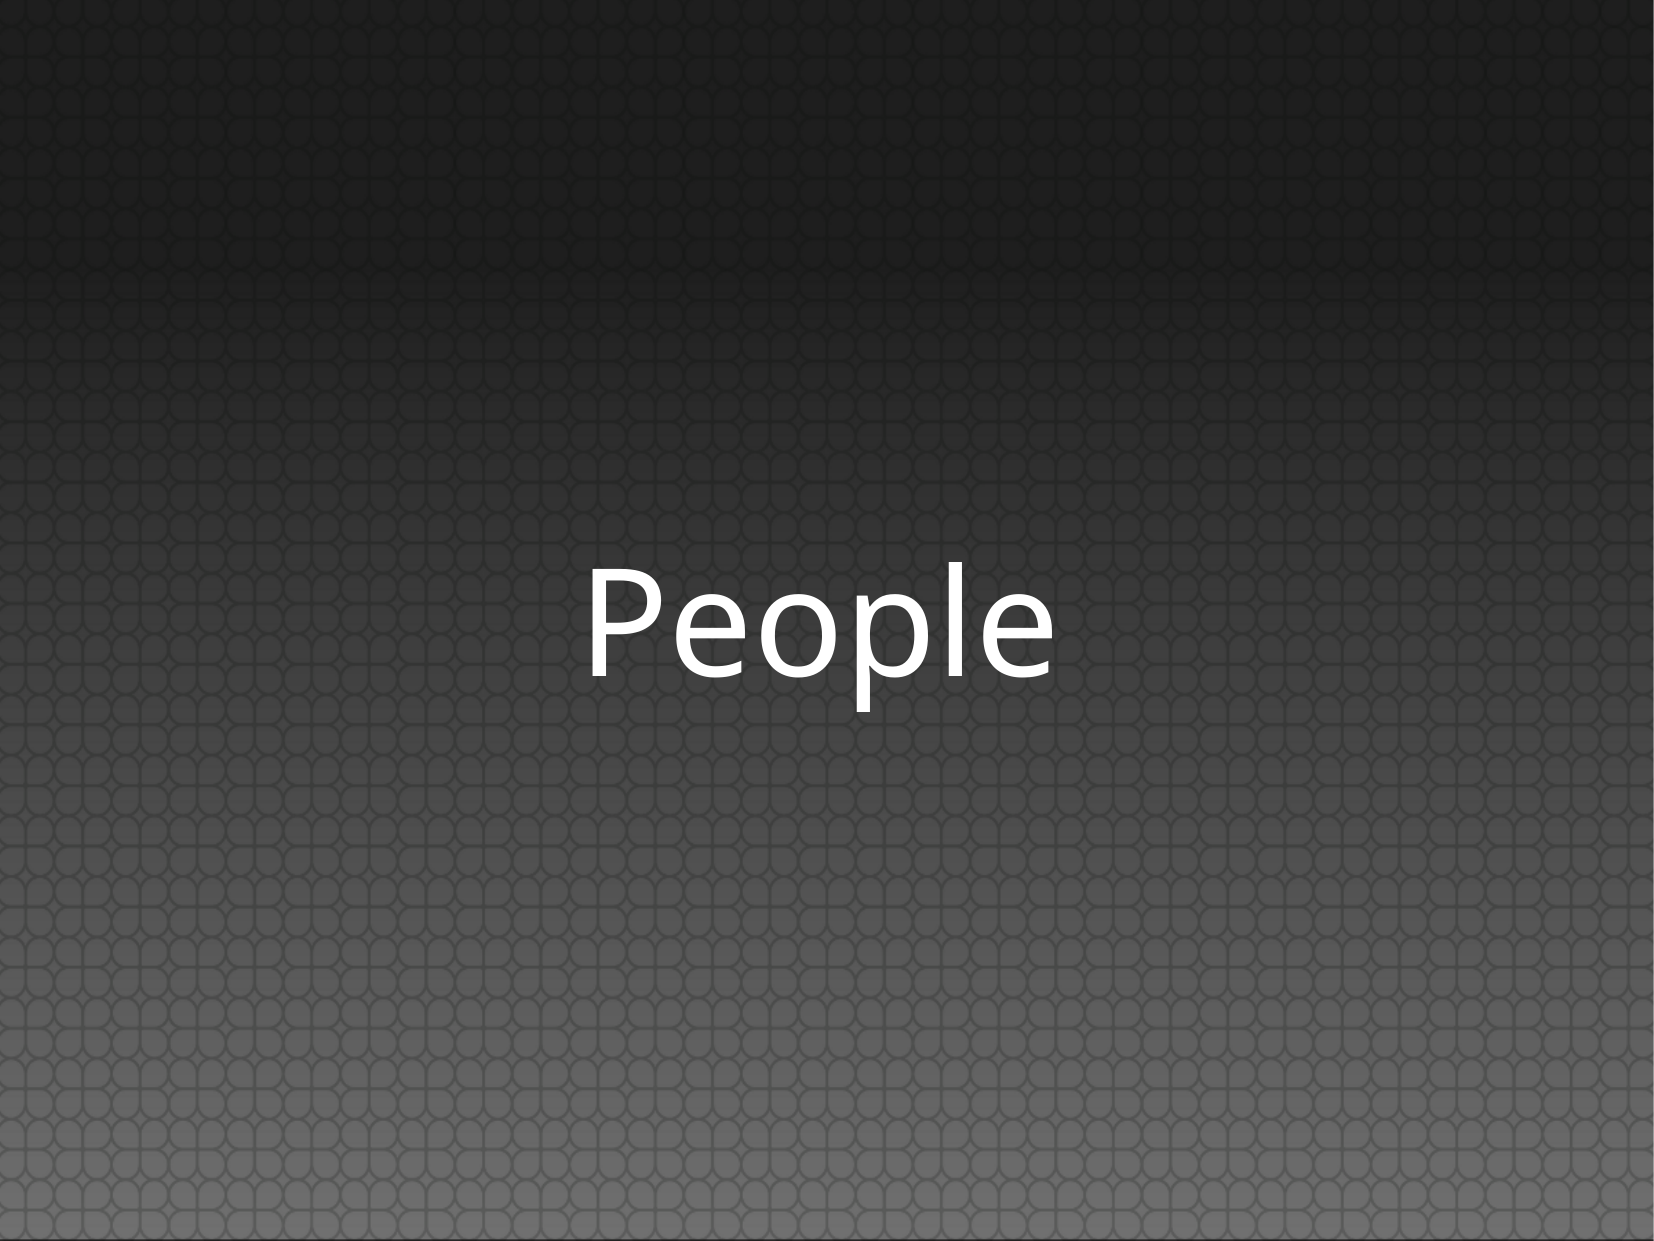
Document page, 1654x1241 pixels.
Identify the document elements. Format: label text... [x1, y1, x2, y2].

title People [75, 525, 1564, 713]
picture [0, 0, 1654, 1241]
